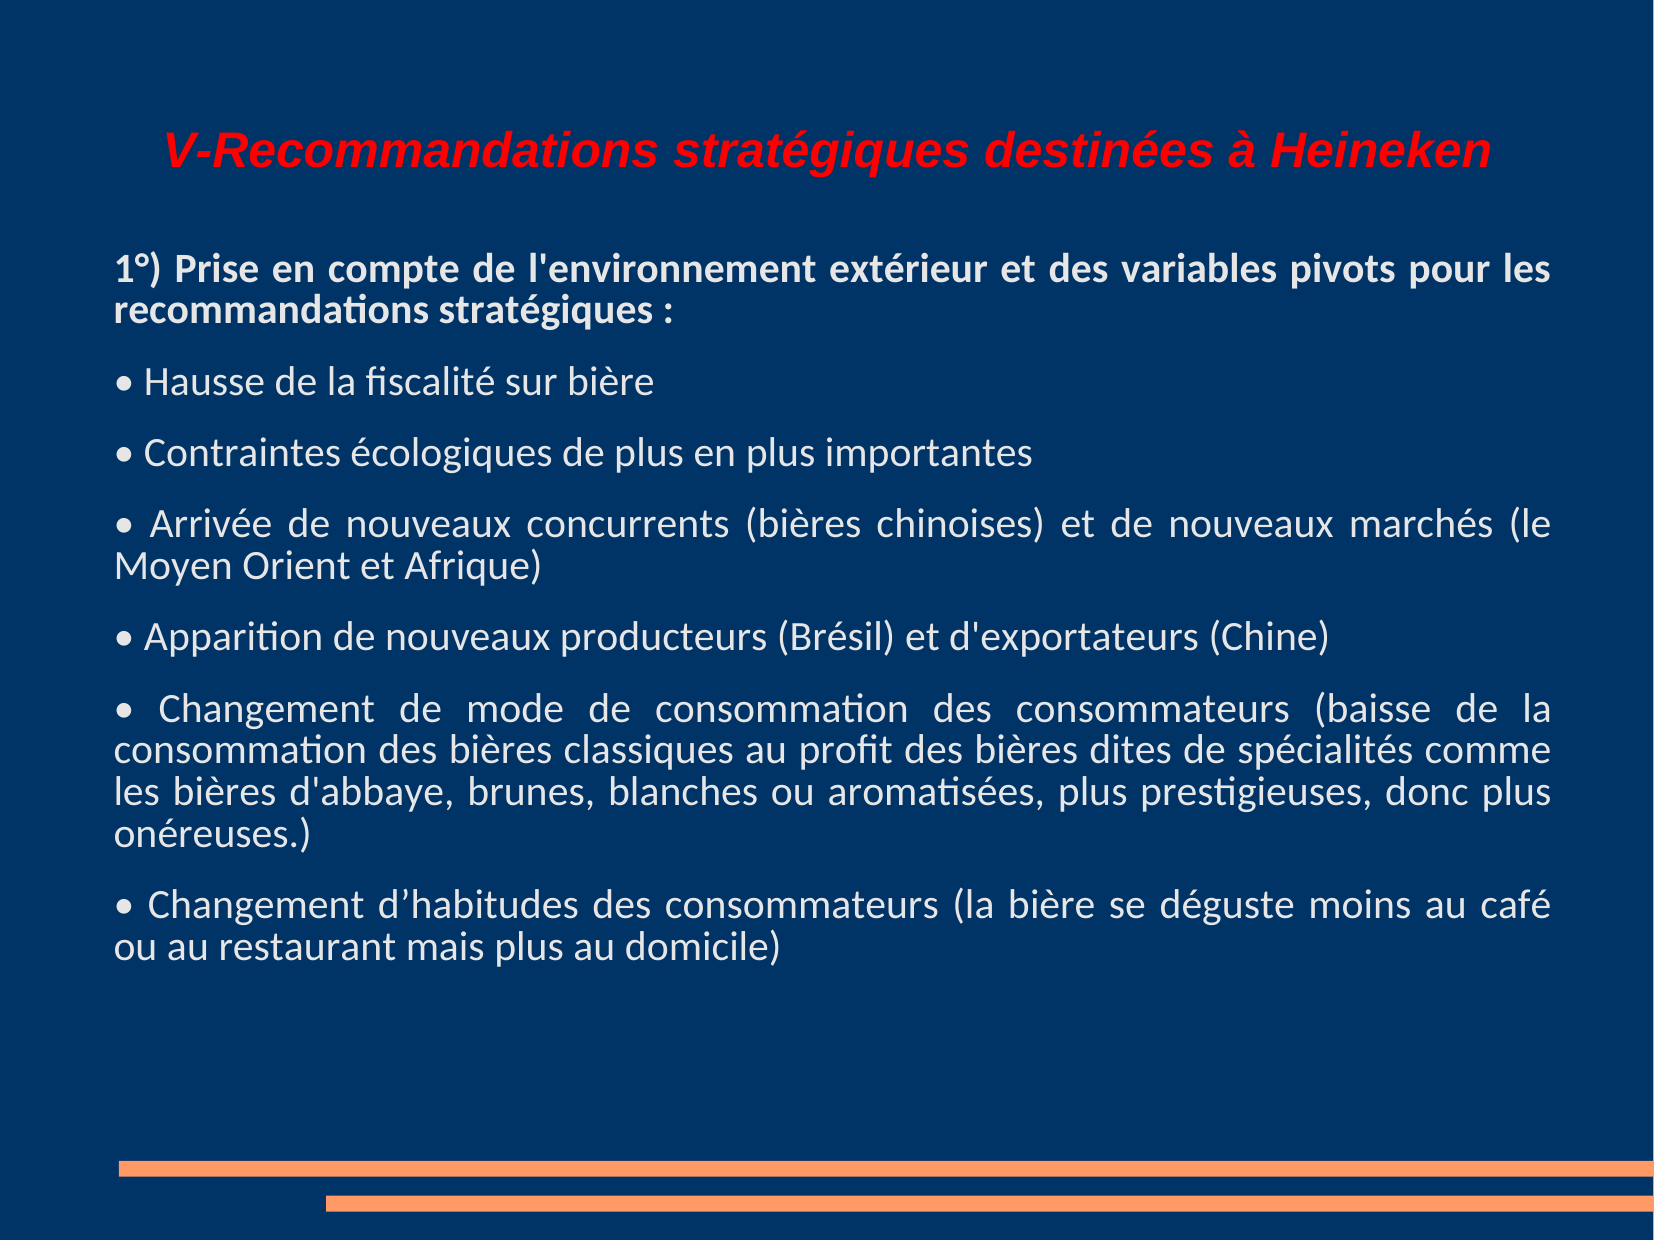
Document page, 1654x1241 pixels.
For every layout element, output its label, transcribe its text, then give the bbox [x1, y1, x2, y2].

list 1°) Prise en compte de l'environnement extérieur et des variables pivots pour les recommandations stratégiques : • Hausse de la fiscalité sur bière • Contraintes écologiques de plus en plus importantes • Arrivée de nouveaux concurrents (bières chinoises) et de nouveaux marchés (le Moyen Orient et Afrique) • Apparition de nouveaux producteurs (Brésil) et d'exportateurs (Chine) • Changement de mode de consommation des consommateurs (baisse de la consommation des bières classiques au profit des bières dites de spécialités comme les bières d'abbaye, brunes, blanches ou aromatisées, plus prestigieuses, donc plus onéreuses.) • Changement d’habitudes des consommateurs (la bière se déguste moins au café ou au restaurant mais plus au domicile) [113, 250, 1553, 1092]
title V-Recommandations stratégiques destinées à Heineken [121, 46, 1534, 250]
